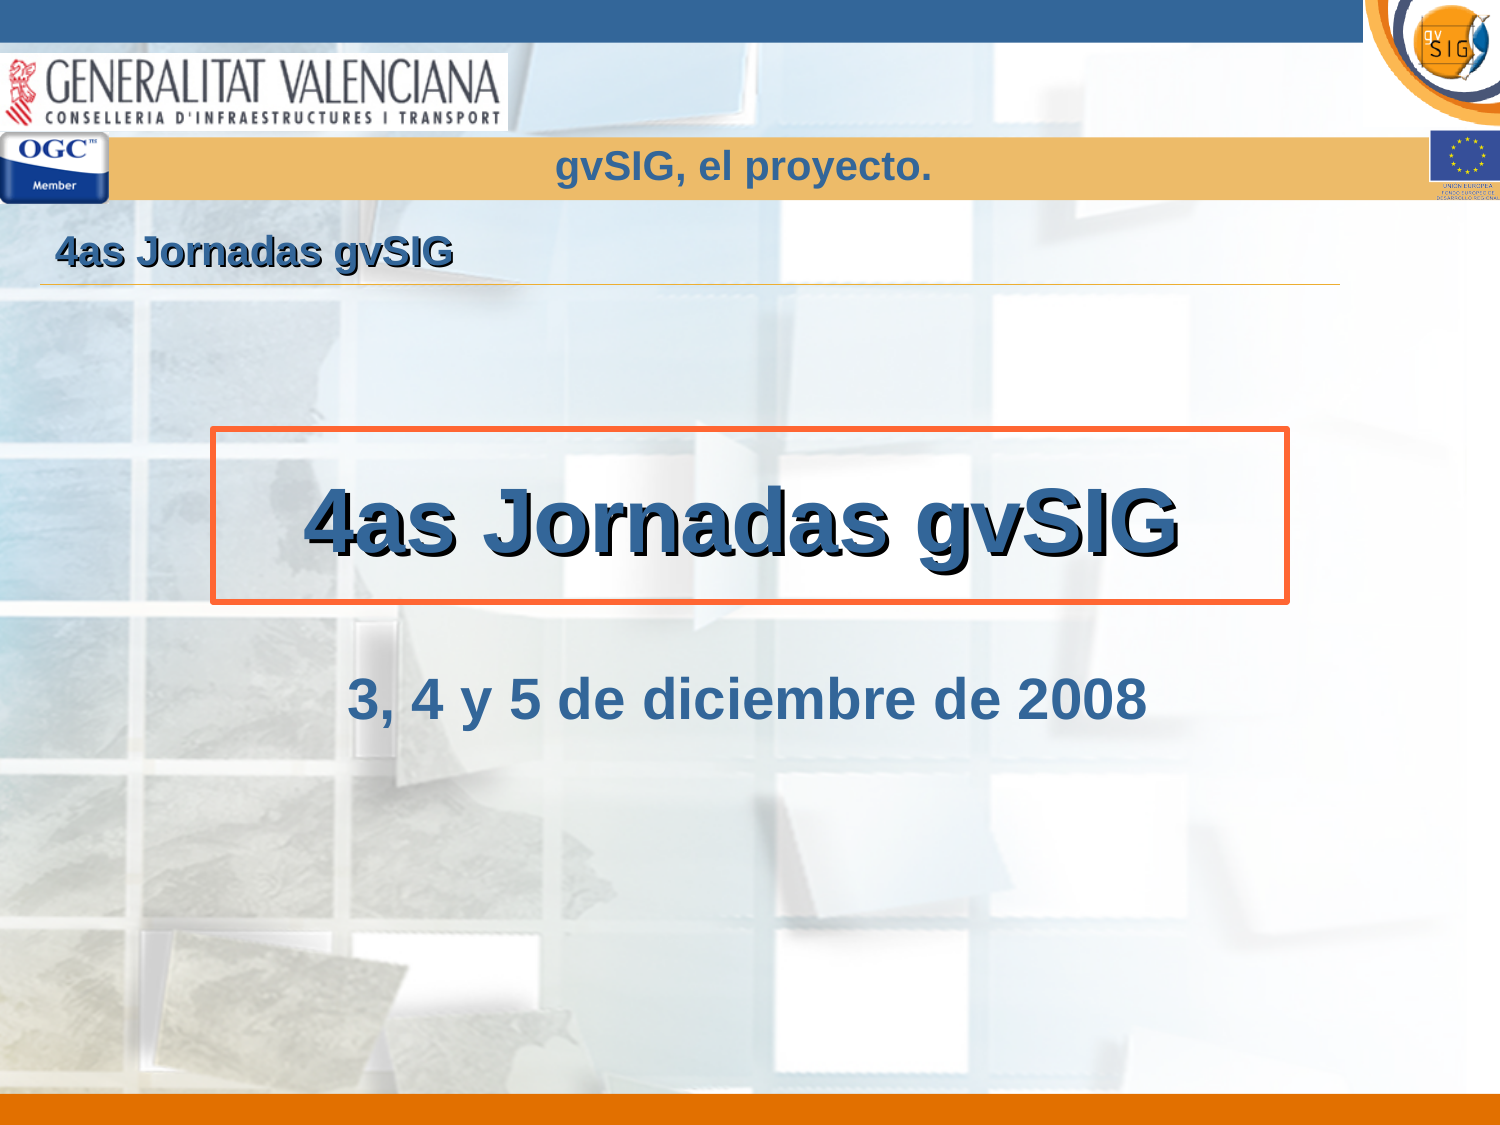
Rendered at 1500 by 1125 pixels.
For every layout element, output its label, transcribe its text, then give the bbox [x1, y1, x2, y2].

text_box 4as Jornadas gvSIG [40, 222, 1196, 285]
picture [0, 53, 508, 131]
text_box Foto: Verónica Navarro Porter. [1491, 485, 1500, 1125]
text_box 4as Jornadas gvSIG [212, 428, 1287, 602]
picture [1363, 0, 1500, 127]
picture [0, 132, 109, 137]
picture [1429, 129, 1500, 200]
text_box gvSIG, el proyecto. [0, 137, 1488, 203]
text_box 3, 4 y 5 de diciembre de 2008 [332, 661, 1197, 744]
